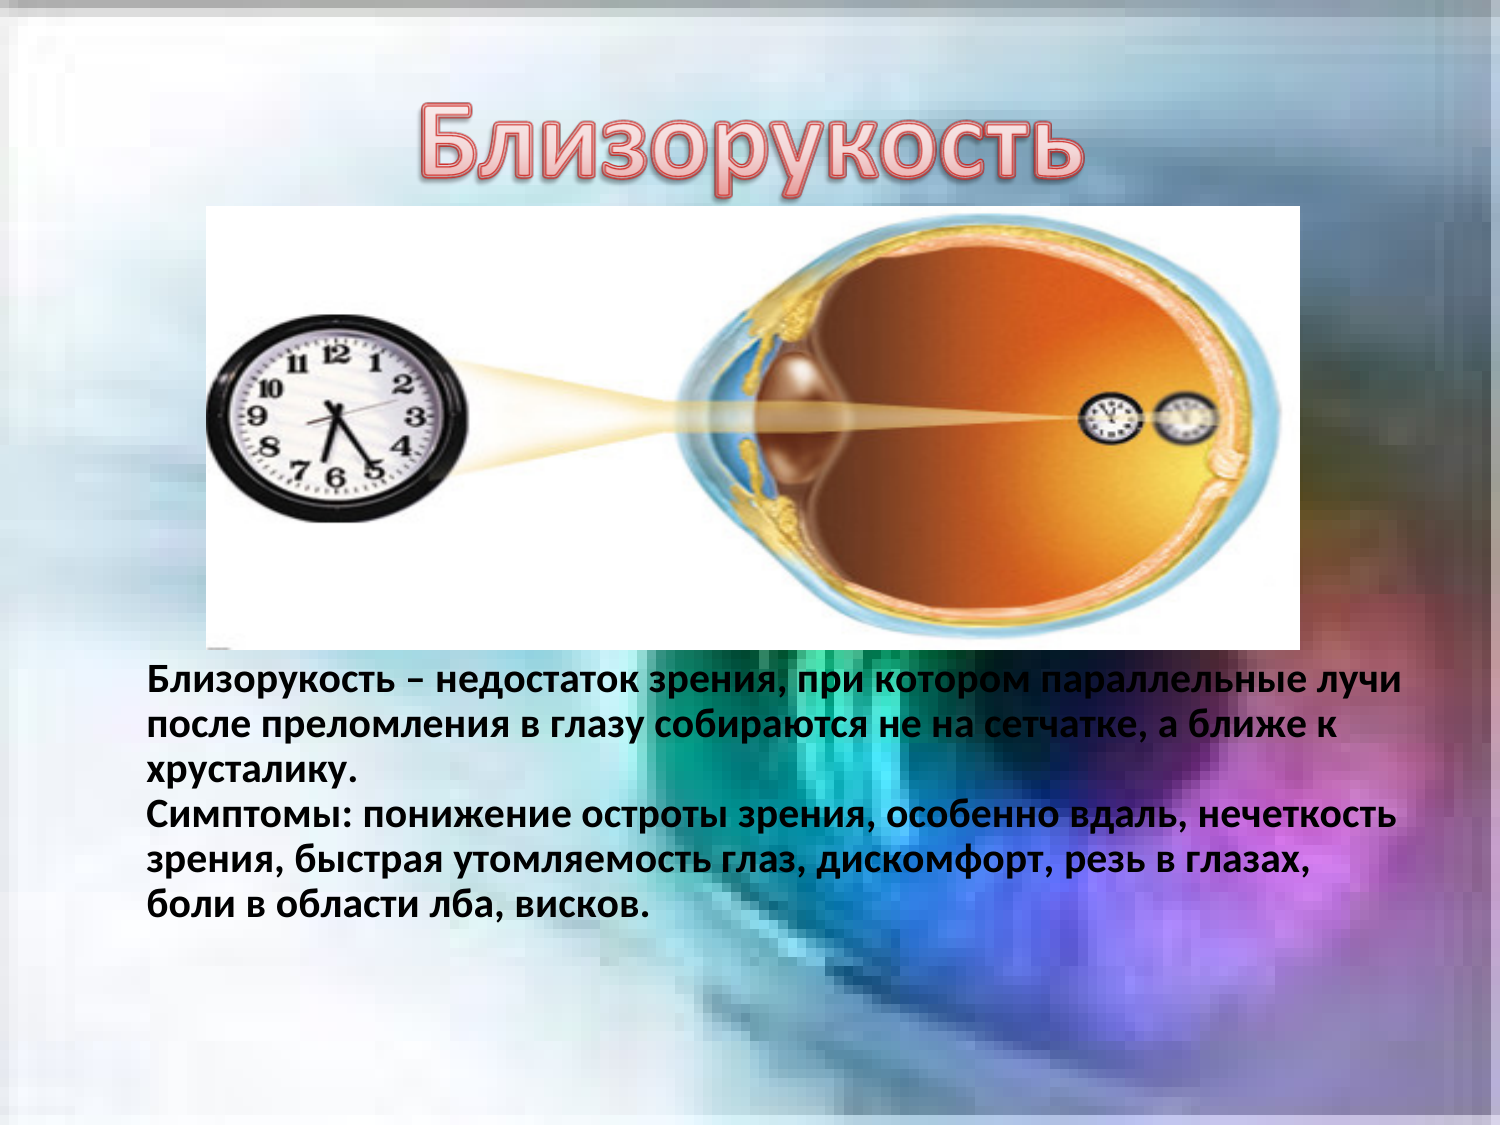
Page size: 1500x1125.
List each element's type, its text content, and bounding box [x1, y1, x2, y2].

text_box Близорукость – недостаток зрения, при котором параллельные лучи после преломления в глазу собираются не на сетчатке, а ближе к хрусталику. Симптомы: понижение остроты зрения, особенно вдаль, нечеткость зрения, быстрая утомляемость глаз, дискомфорт, резь в глазах, боли в области лба, висков. [74, 649, 1424, 1083]
picture [0, 0, 1500, 1125]
